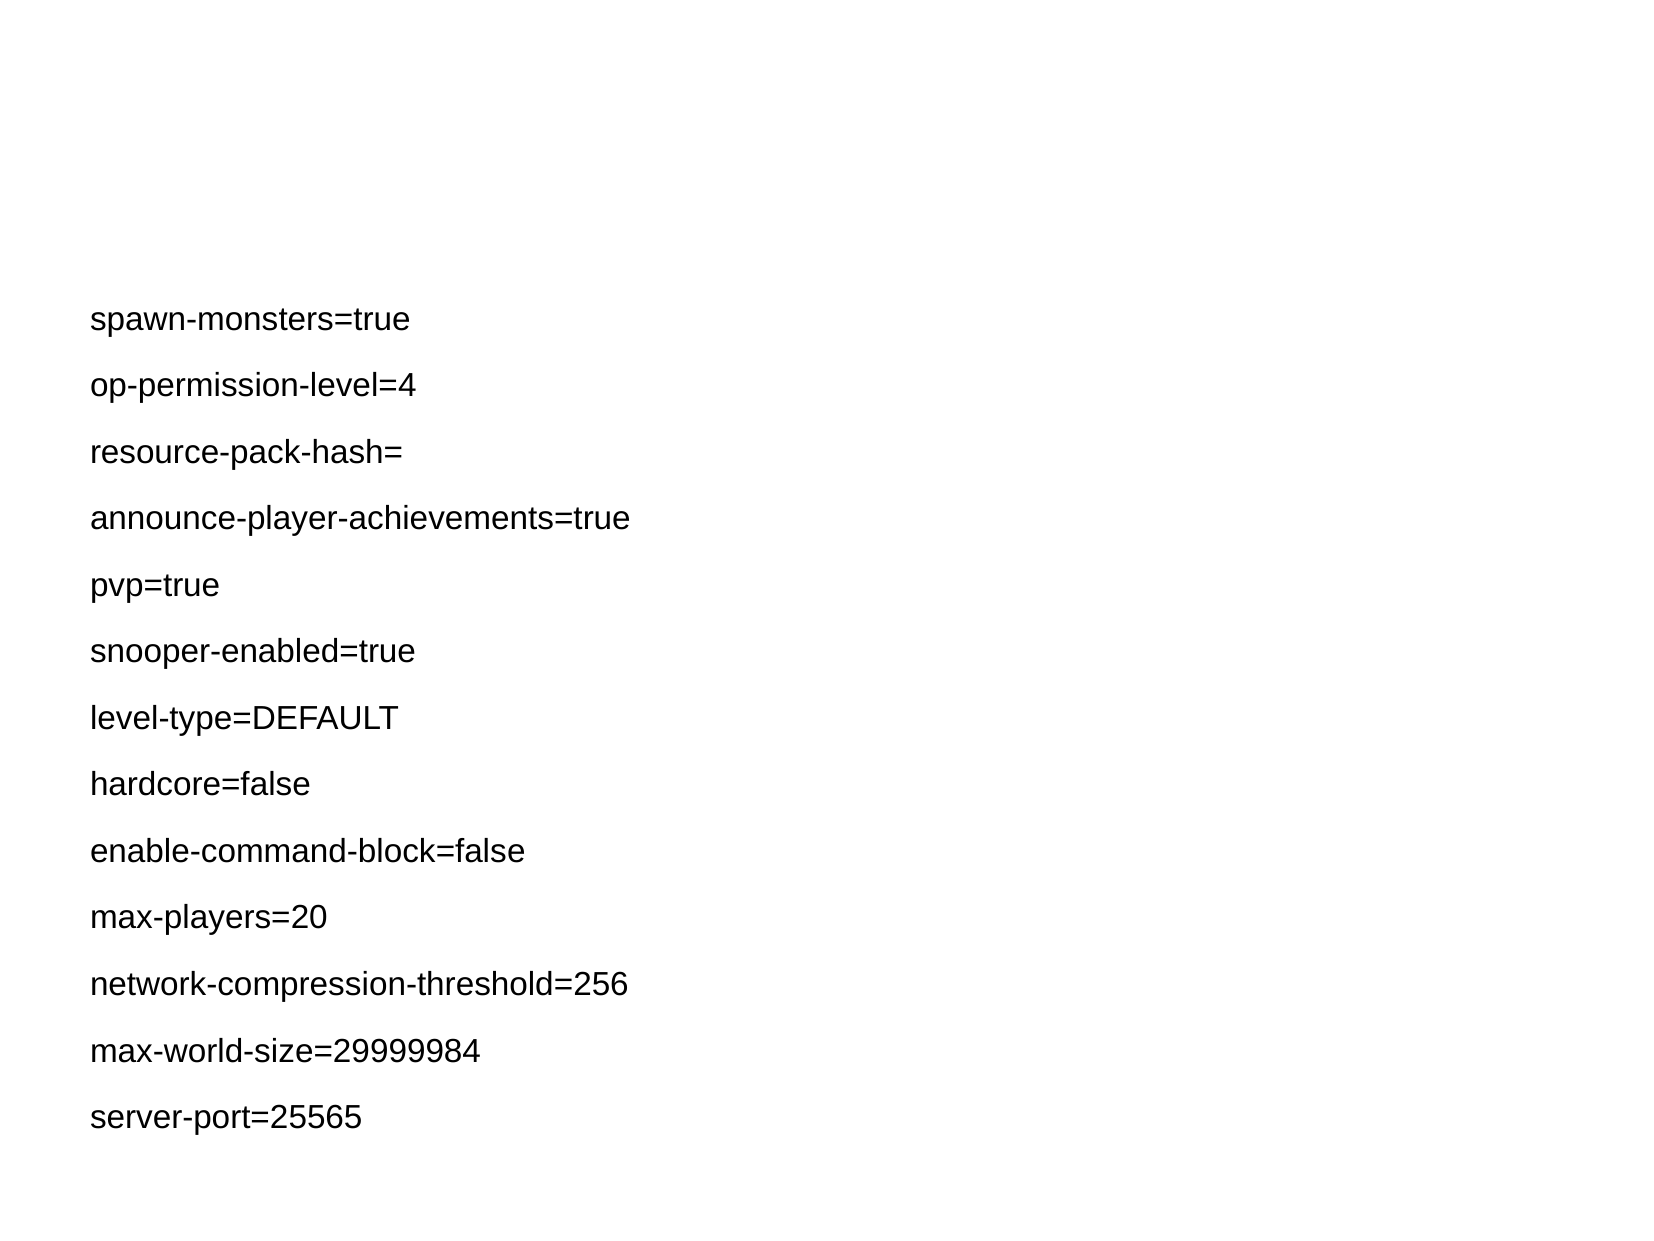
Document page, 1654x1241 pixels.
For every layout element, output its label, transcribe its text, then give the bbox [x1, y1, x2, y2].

list spawn-monsters=true op-permission-level=4 resource-pack-hash= announce-player-achievements=true pvp=true snooper-enabled=true level-type=DEFAULT hardcore=false enable-command-block=false max-players=20 network-compression-threshold=256 max-world-size=29999984 server-port=25565 [90, 300, 1579, 1020]
